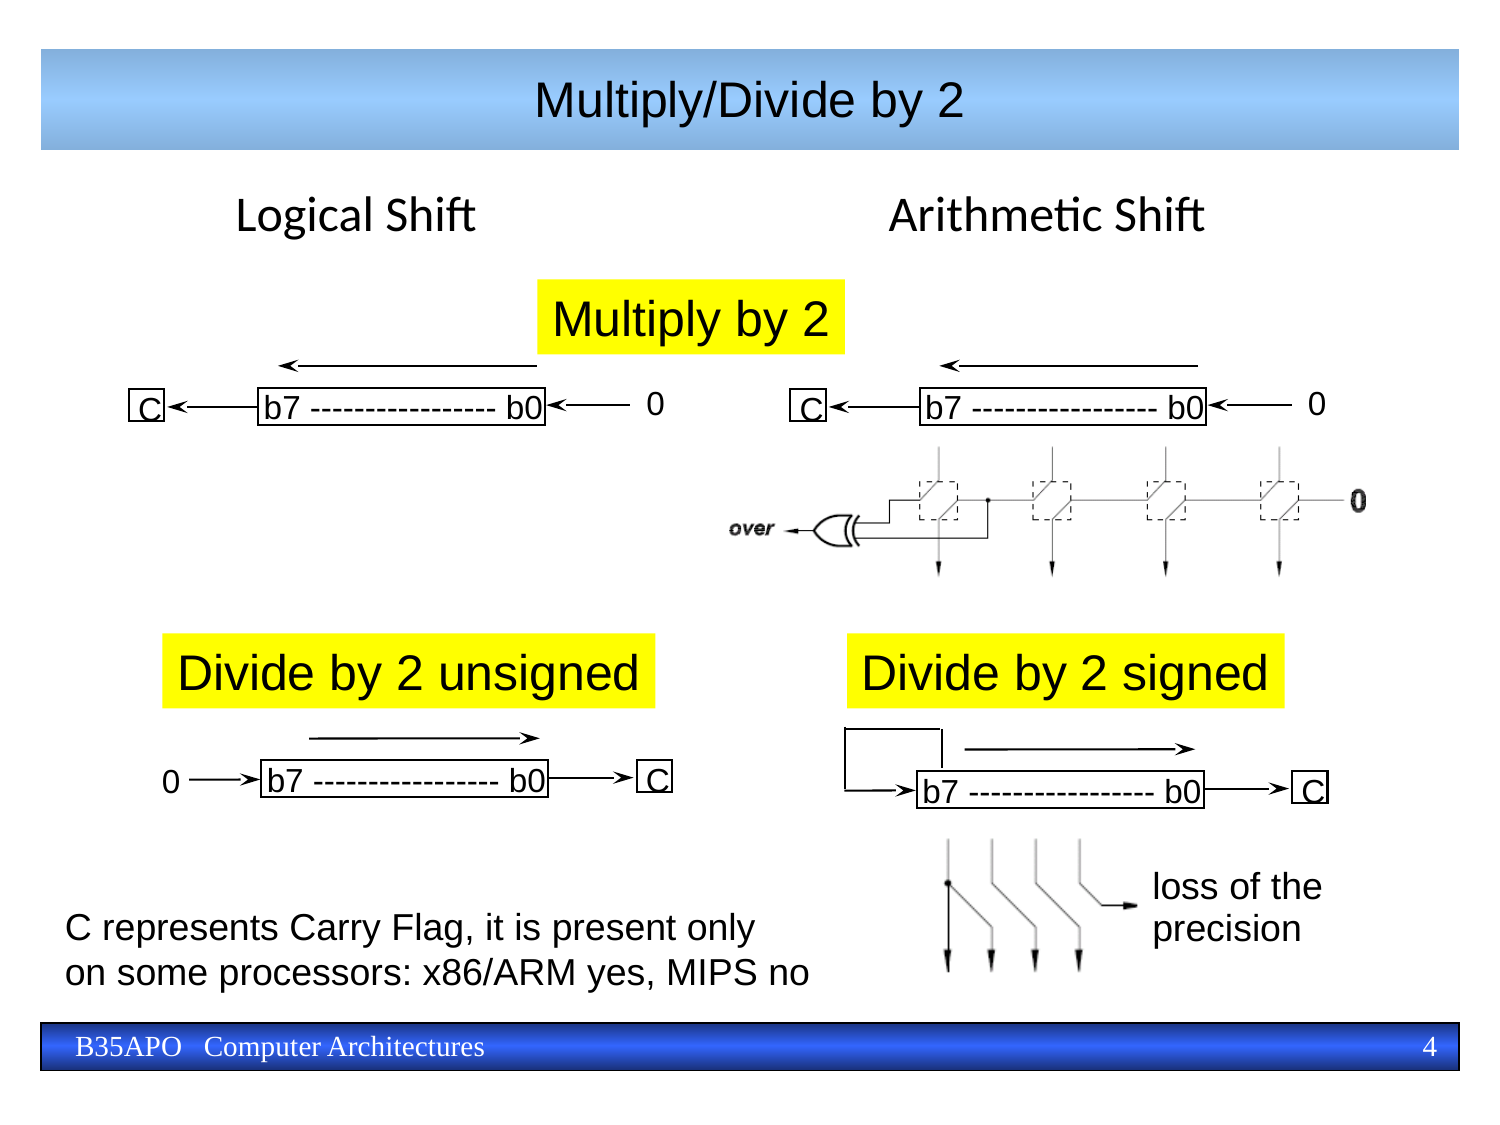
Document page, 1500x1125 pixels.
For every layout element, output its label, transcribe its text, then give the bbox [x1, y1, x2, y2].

text_box Multiply by 2 [537, 279, 845, 355]
text_box Divide by 2 signed [847, 633, 1285, 709]
title Logical Shift [137, 160, 575, 263]
text_box 0 [146, 752, 196, 808]
text_box C represents Carry Flag, it is present only on some processors: x86/ARM yes, MIPS no [49, 895, 825, 1001]
text_box C [784, 380, 839, 436]
picture [712, 440, 1380, 580]
text_box Divide by 2 unsigned [162, 633, 656, 709]
text_box b7 ----------------- b0 [248, 378, 559, 434]
text_box b7 ----------------- b0 [910, 378, 1220, 434]
text_box C [630, 751, 685, 807]
text_box 0 [631, 374, 681, 430]
text_box C [122, 380, 178, 436]
text_box 0 [1292, 374, 1342, 430]
text_box C [1286, 762, 1341, 818]
title Multiply/Divide by 2 [41, 49, 1459, 150]
text_box loss of the precision [1137, 858, 1363, 996]
text_box b7 ----------------- b0 [251, 751, 562, 807]
text_box b7 ----------------- b0 [907, 762, 1217, 818]
text_box Arithmetic Shift [774, 166, 1320, 257]
picture [887, 820, 1338, 985]
